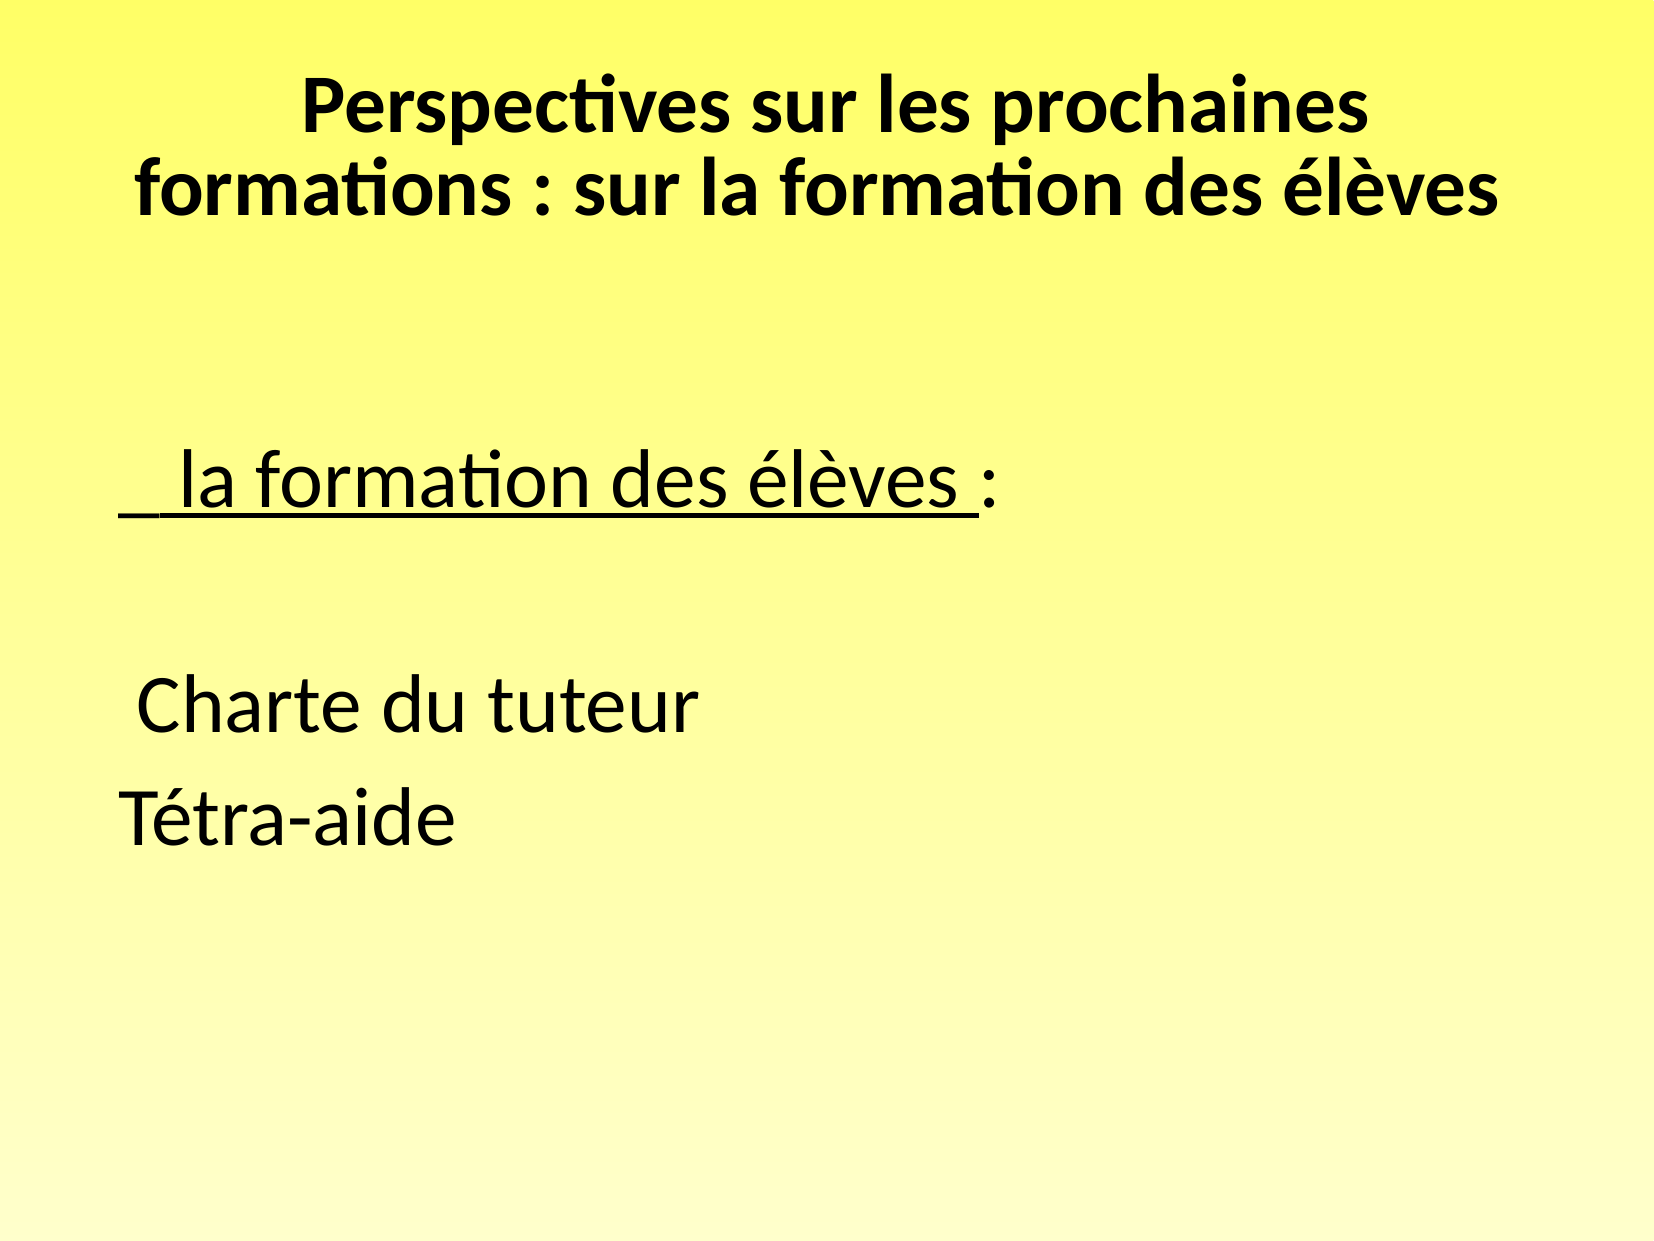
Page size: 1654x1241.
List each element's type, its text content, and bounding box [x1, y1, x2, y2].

list _ la formation des élèves : Charte du tuteur Tétra-aide [118, 331, 1607, 1052]
title Perspectives sur les prochaines formations : sur la formation des élèves [82, 49, 1571, 257]
